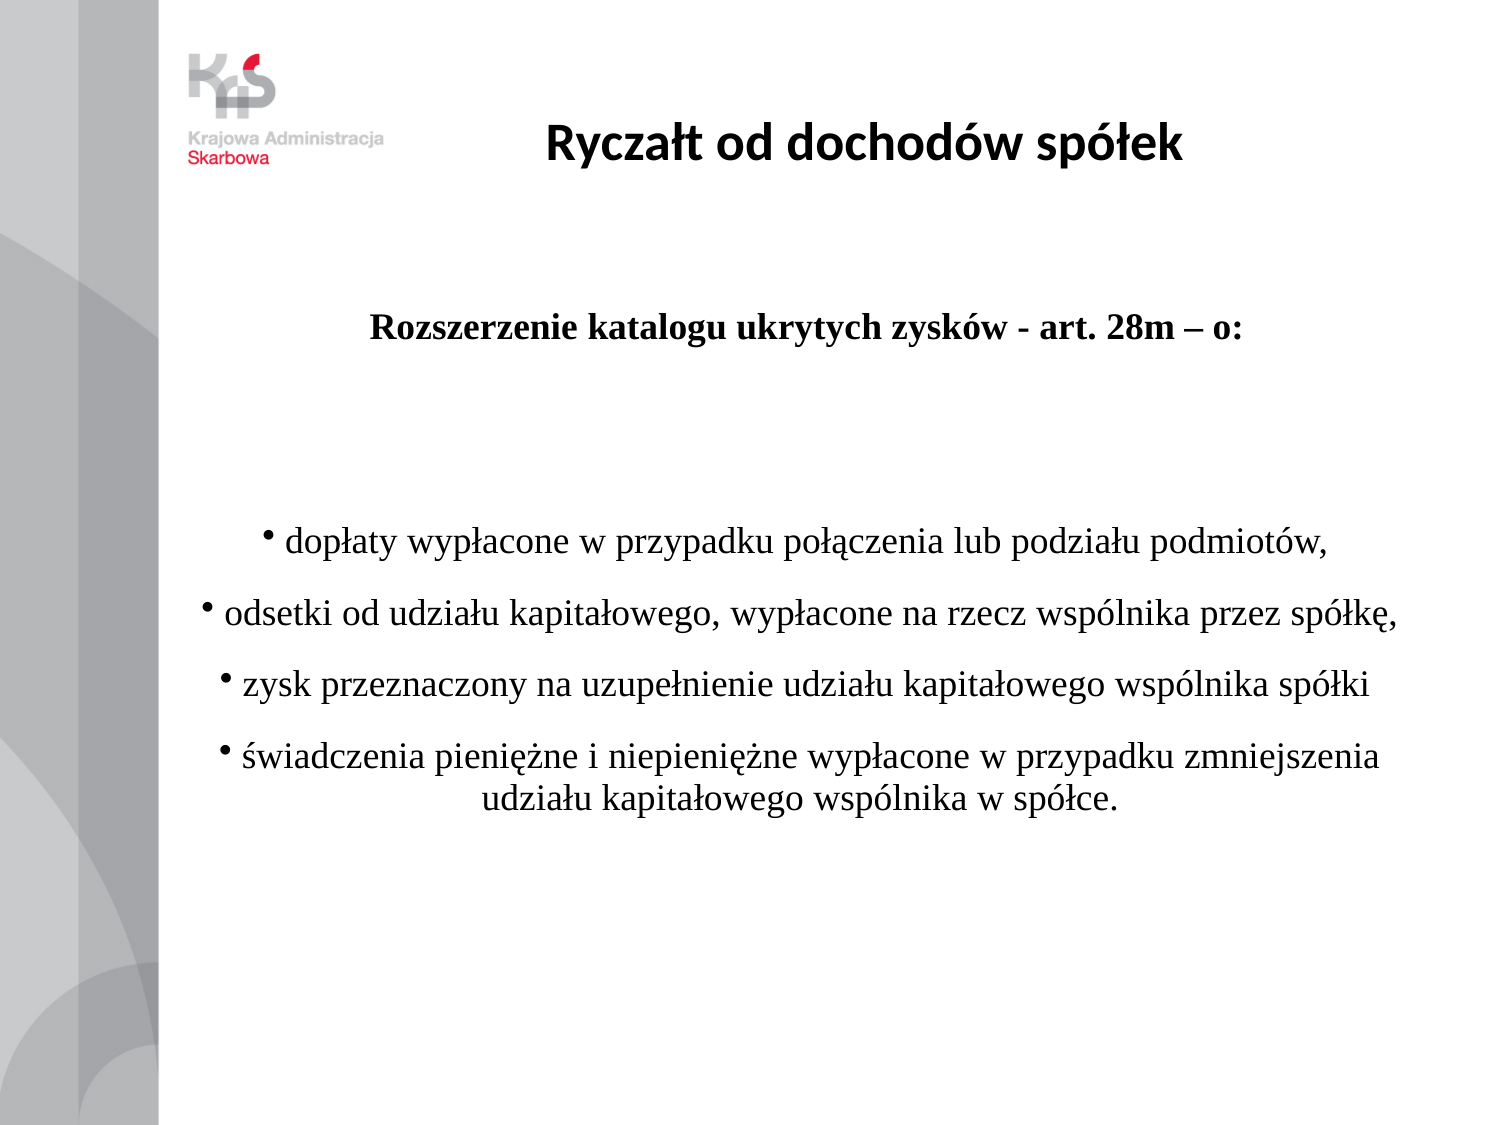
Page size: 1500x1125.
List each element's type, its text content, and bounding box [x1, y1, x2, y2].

subtitle Rozszerzenie katalogu ukrytych zysków - art. 28m – o: dopłaty wypłacone w przypadku połączenia lub podziału podmiotów, odsetki od udziału kapitałowego, wypłacone na rzecz wspólnika przez spółkę, zysk przeznaczony na uzupełnienie udziału kapitałowego wspólnika spółki świadczenia pieniężne i niepieniężne wypłacone w przypadku zmniejszenia udziału kapitałowego wspólnika w spółce. [177, 238, 1424, 1030]
title Ryczałt od dochodów spółek [324, 44, 1418, 232]
picture [0, 0, 1500, 1125]
